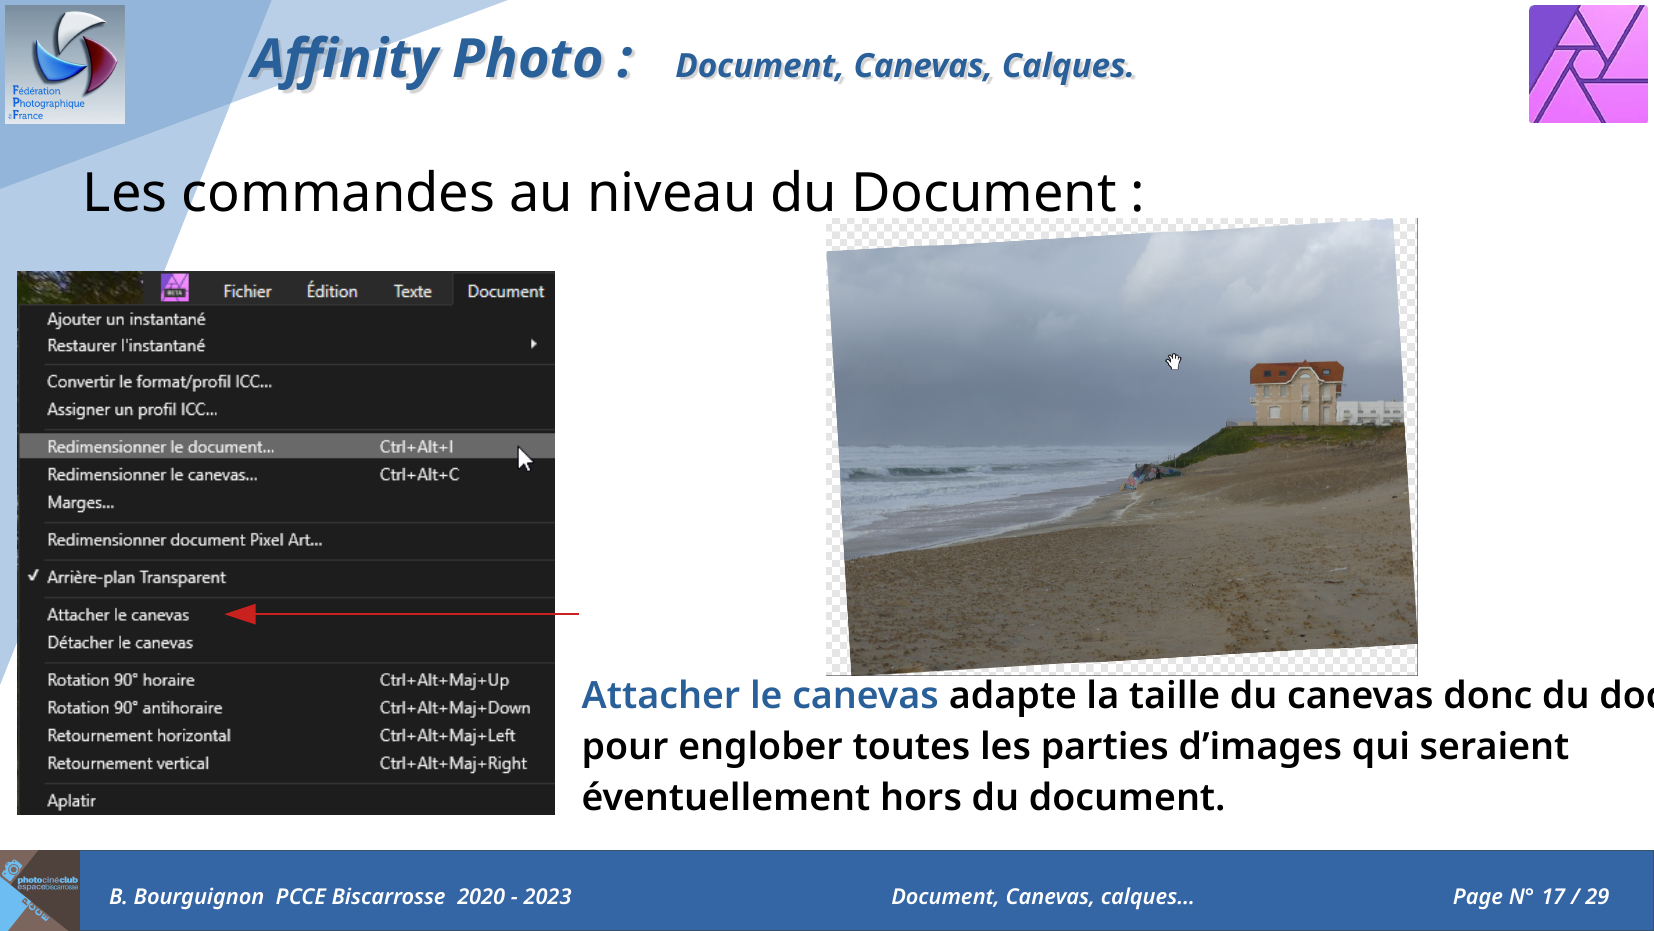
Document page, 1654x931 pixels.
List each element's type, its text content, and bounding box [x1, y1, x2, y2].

list Les commandes au niveau du Document : [82, 153, 1571, 827]
text_box Attacher le canevas adapte la taille du canevas donc du document pour englober toutes les parties d’images qui seraient éventuellement hors du document. [566, 661, 1648, 819]
picture [1529, 5, 1648, 123]
picture [5, 5, 125, 124]
picture [17, 271, 555, 815]
picture [0, 850, 80, 931]
picture [826, 218, 1418, 676]
